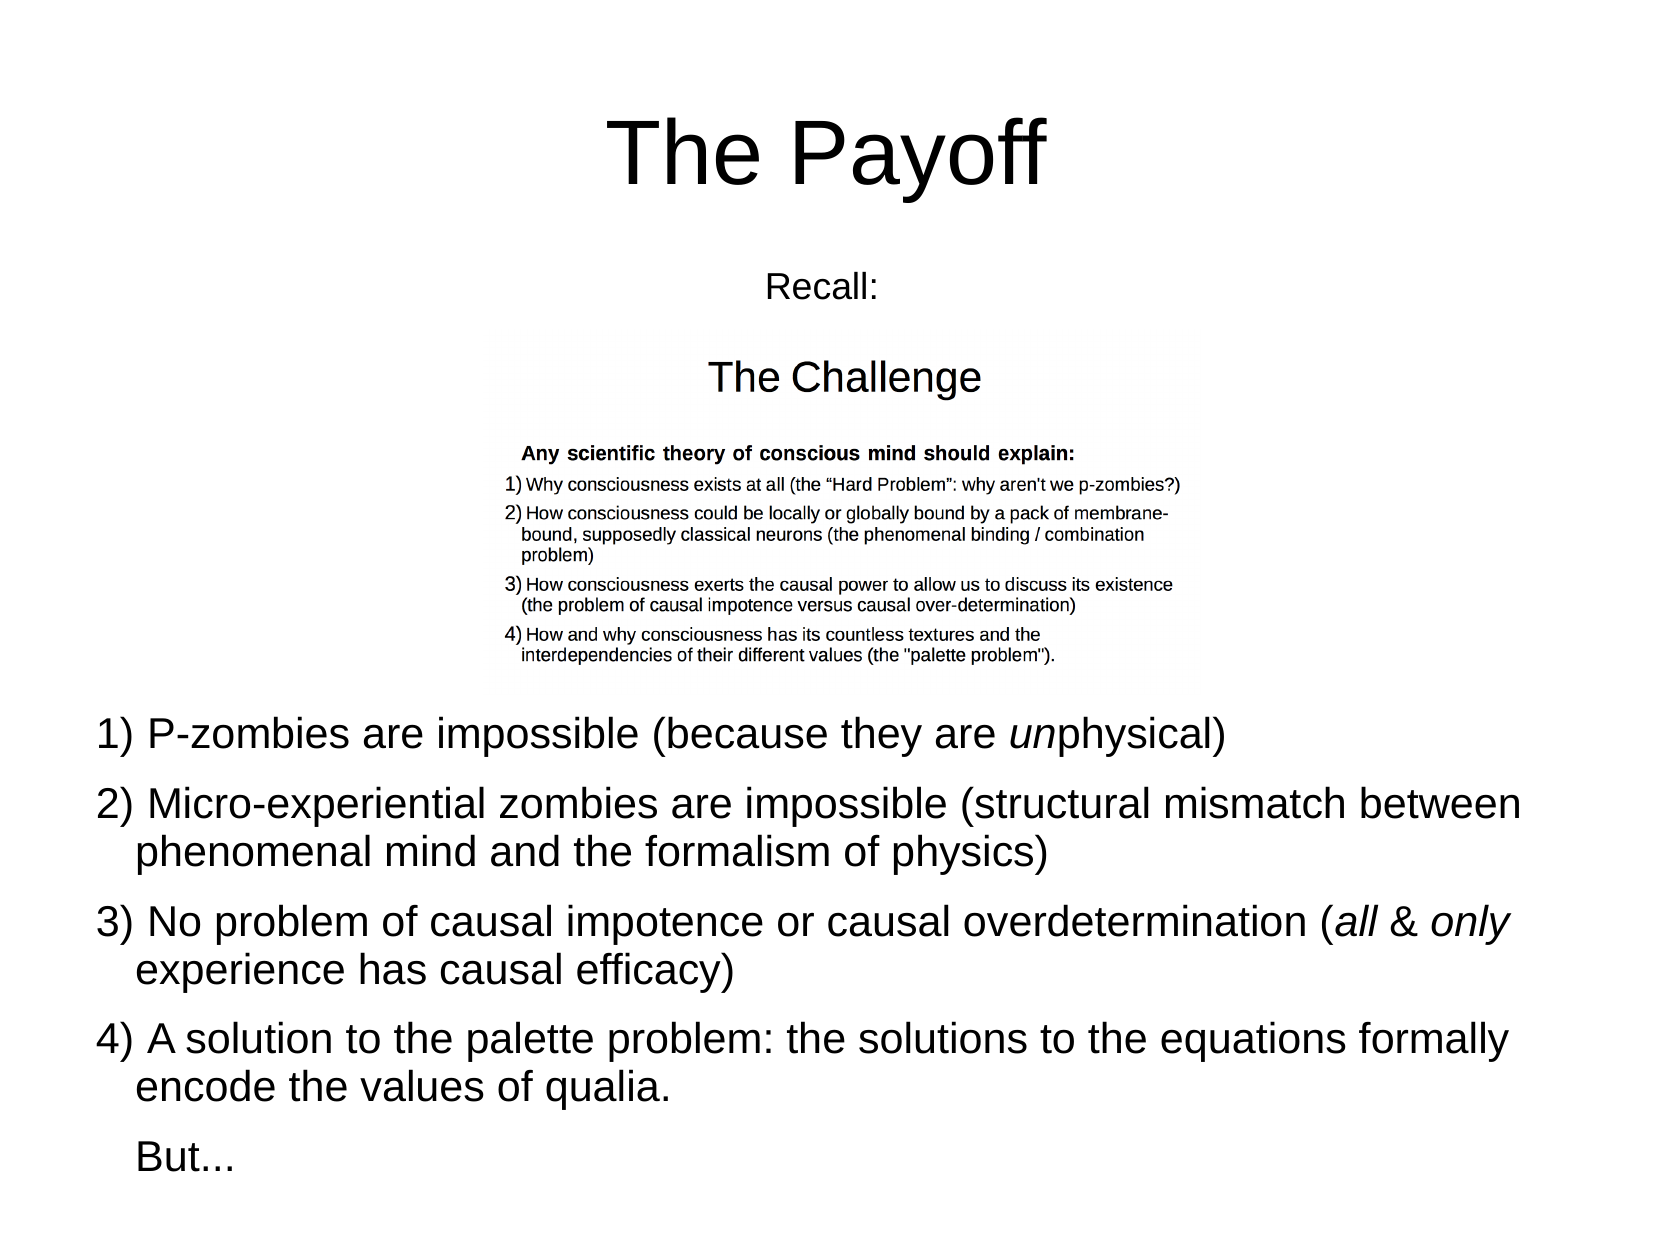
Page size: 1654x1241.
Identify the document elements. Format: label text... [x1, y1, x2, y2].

title The Payoff [82, 49, 1571, 257]
picture [483, 329, 1201, 696]
list P-zombies are impossible (because they are unphysical) Micro-experiential zombies are impossible (structural mismatch between phenomenal mind and the formalism of physics) No problem of causal impotence or causal overdetermination (all & only experience has causal efficacy) A solution to the palette problem: the solutions to the equations formally encode the values of qualia. But... [82, 290, 1571, 1186]
text_box Recall: [750, 258, 1028, 316]
